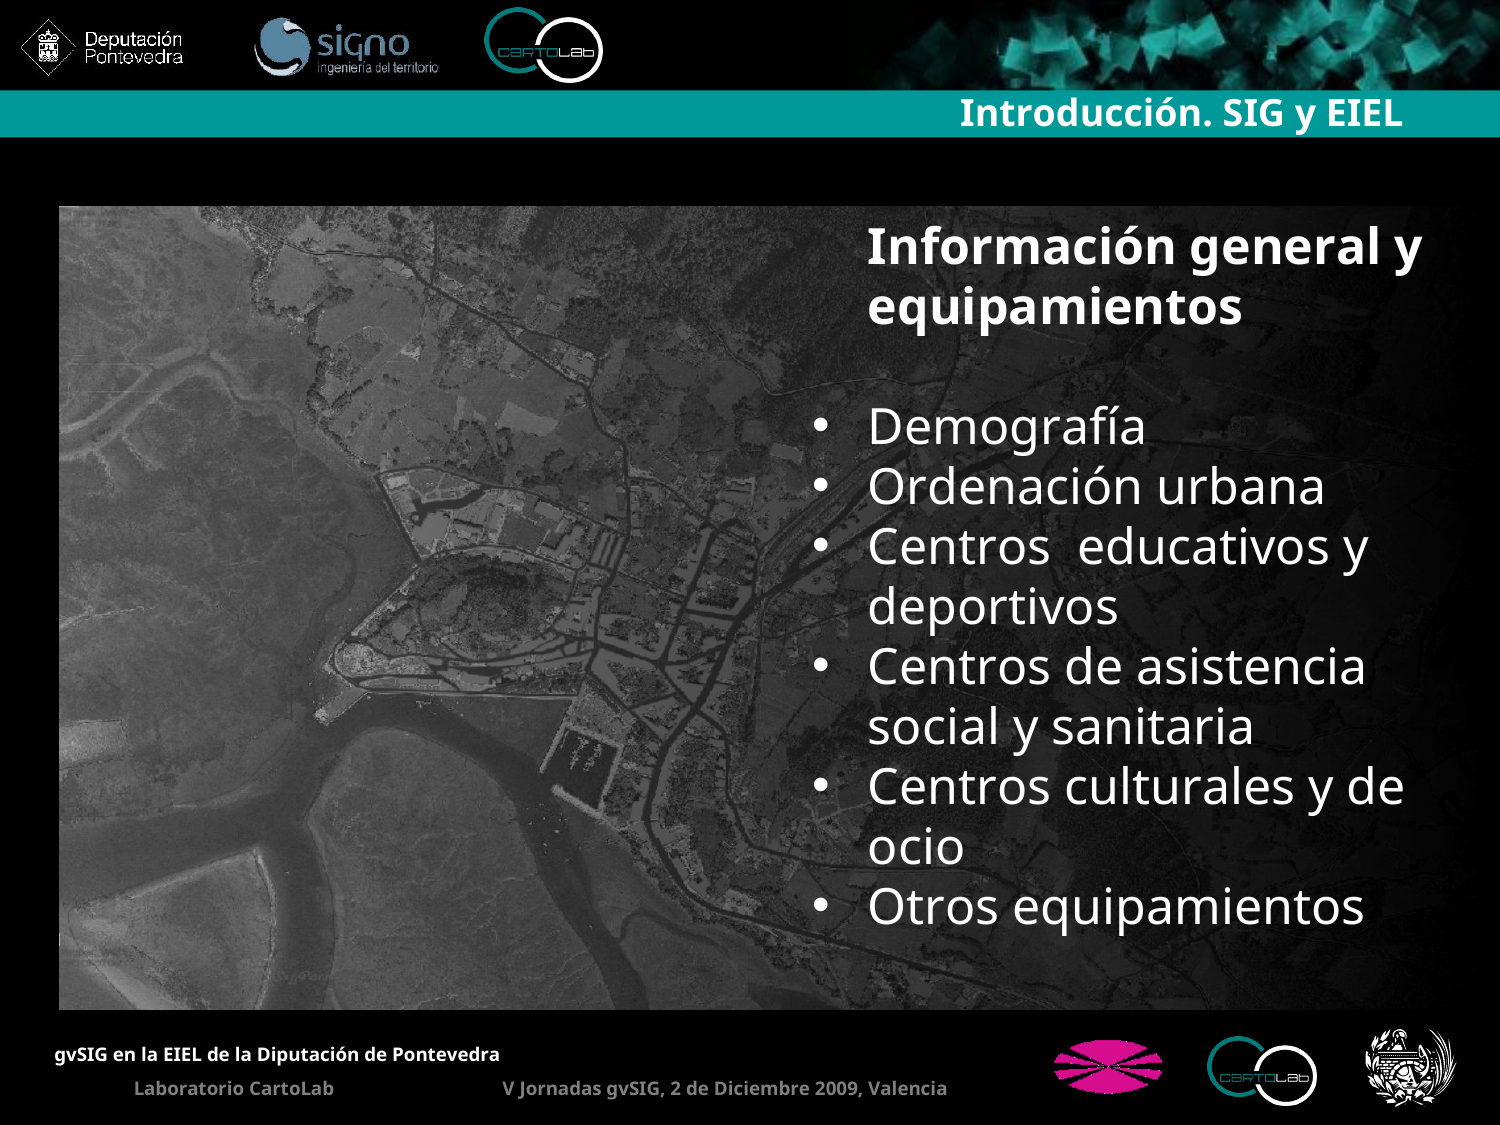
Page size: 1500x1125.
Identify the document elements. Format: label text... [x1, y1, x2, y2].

picture [844, 0, 1500, 90]
text_box Información general y equipamientos Demografía Ordenación urbana Centros educativos y deportivos Centros de asistencia social y sanitaria Centros culturales y de ocio Otros equipamientos [797, 206, 1477, 943]
picture [1052, 1038, 1164, 1095]
text_box Introducción. SIG y EIEL [945, 82, 1496, 142]
picture [1207, 1036, 1317, 1106]
picture [0, 0, 438, 90]
picture [484, 7, 603, 83]
picture [59, 206, 1477, 1010]
